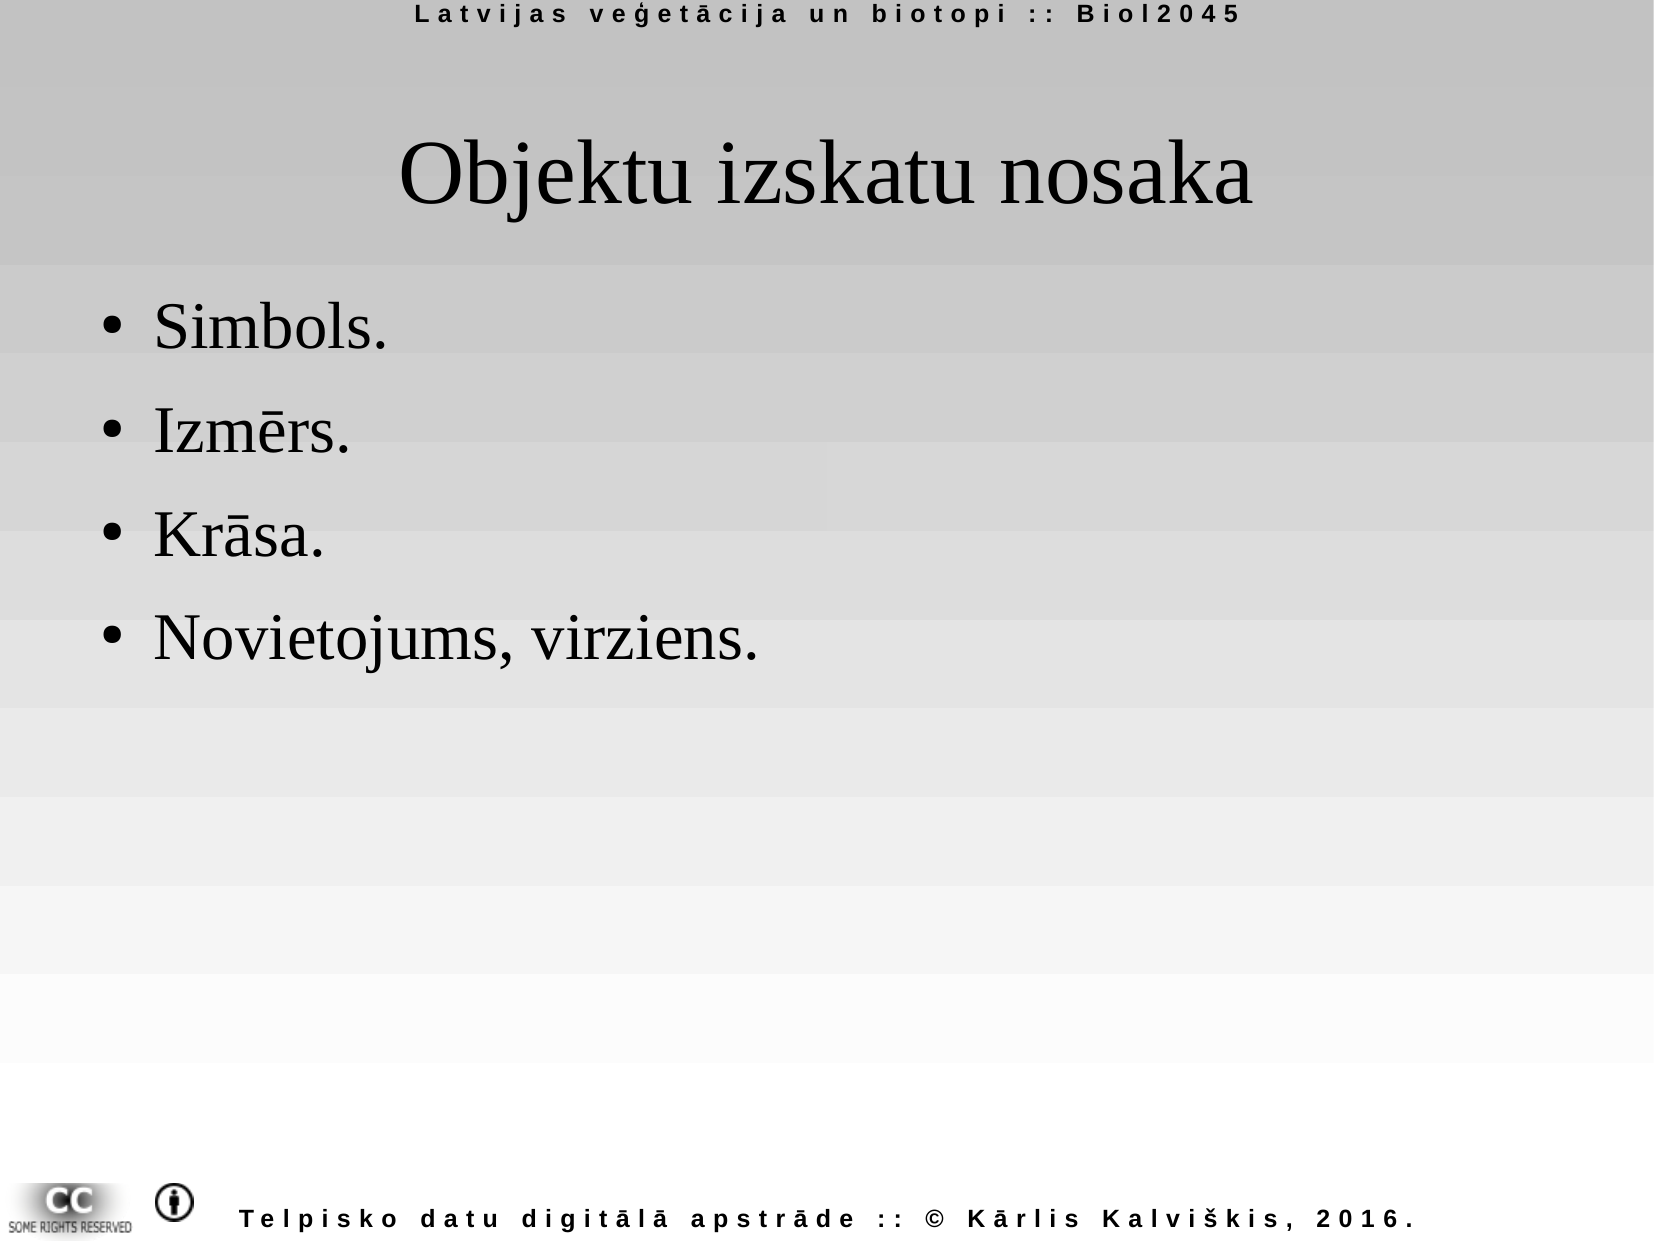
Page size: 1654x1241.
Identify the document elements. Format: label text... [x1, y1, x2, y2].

list Simbols. Izmērs. Krāsa. Novietojums, virziens. [82, 289, 1571, 1113]
title Objektu izskatu nosaka [29, 49, 1625, 296]
picture [0, 0, 1654, 1241]
